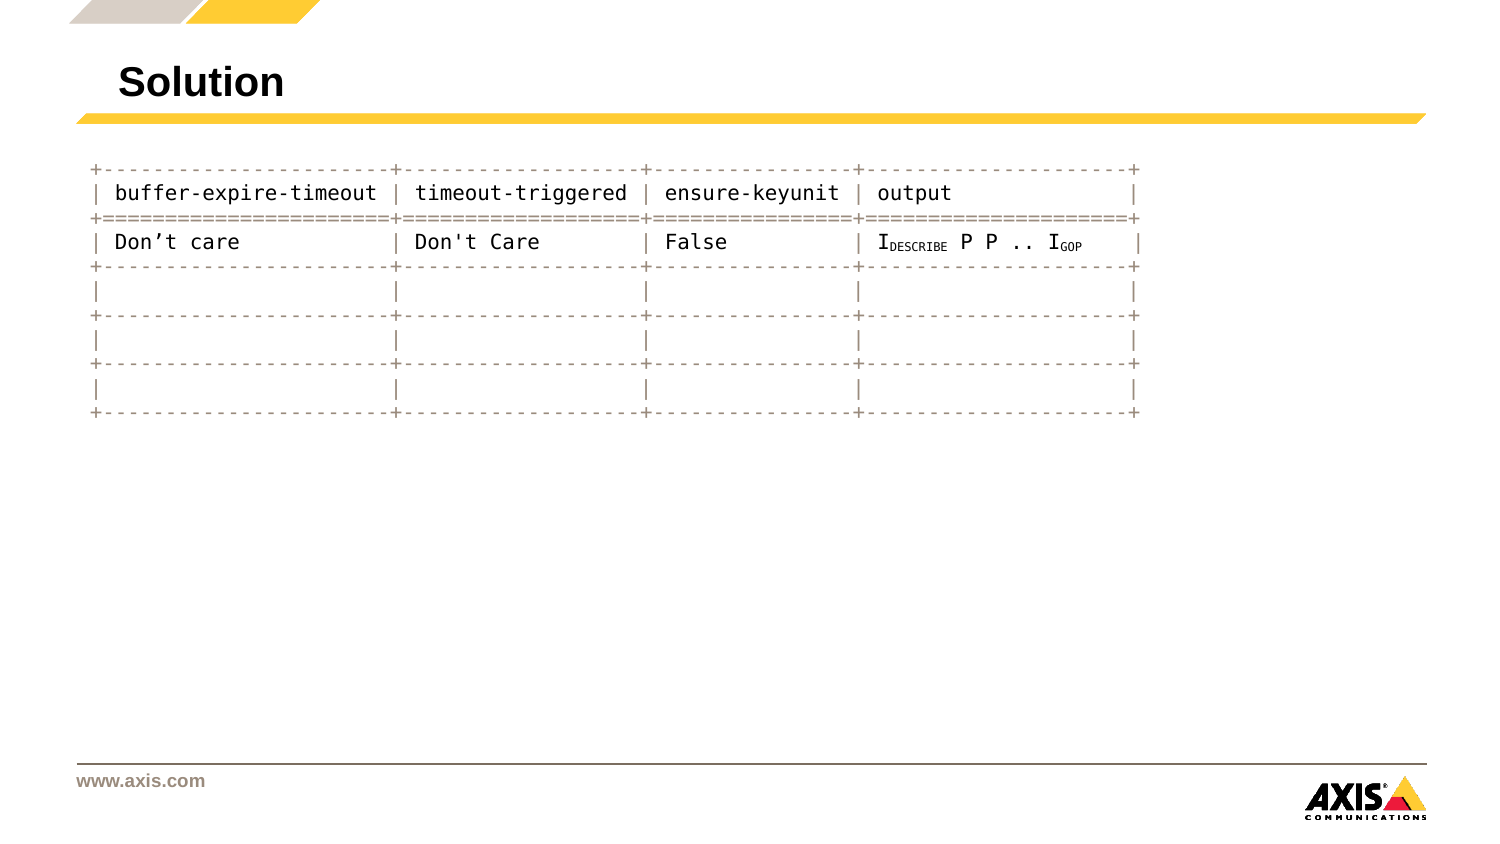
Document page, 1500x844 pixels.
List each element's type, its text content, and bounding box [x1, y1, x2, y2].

title Solution [103, 47, 1462, 108]
text_box +-----------------------+-------------------+----------------+---------------------+ | buffer-expire-timeout | timeout-triggered | ensure-keyunit | output | +=======================+===================+================+=====================+ | Don’t care | Don't Care | False | IDESCRIBE P P .. IGOP | +-----------------------+-------------------+----------------+---------------------+ | | | | | +-----------------------+-------------------+----------------+---------------------+ | | | | | +-----------------------+-------------------+----------------+---------------------+ | | | | | +-----------------------+-------------------+----------------+---------------------+ [75, 150, 1238, 432]
picture [1305, 776, 1426, 820]
